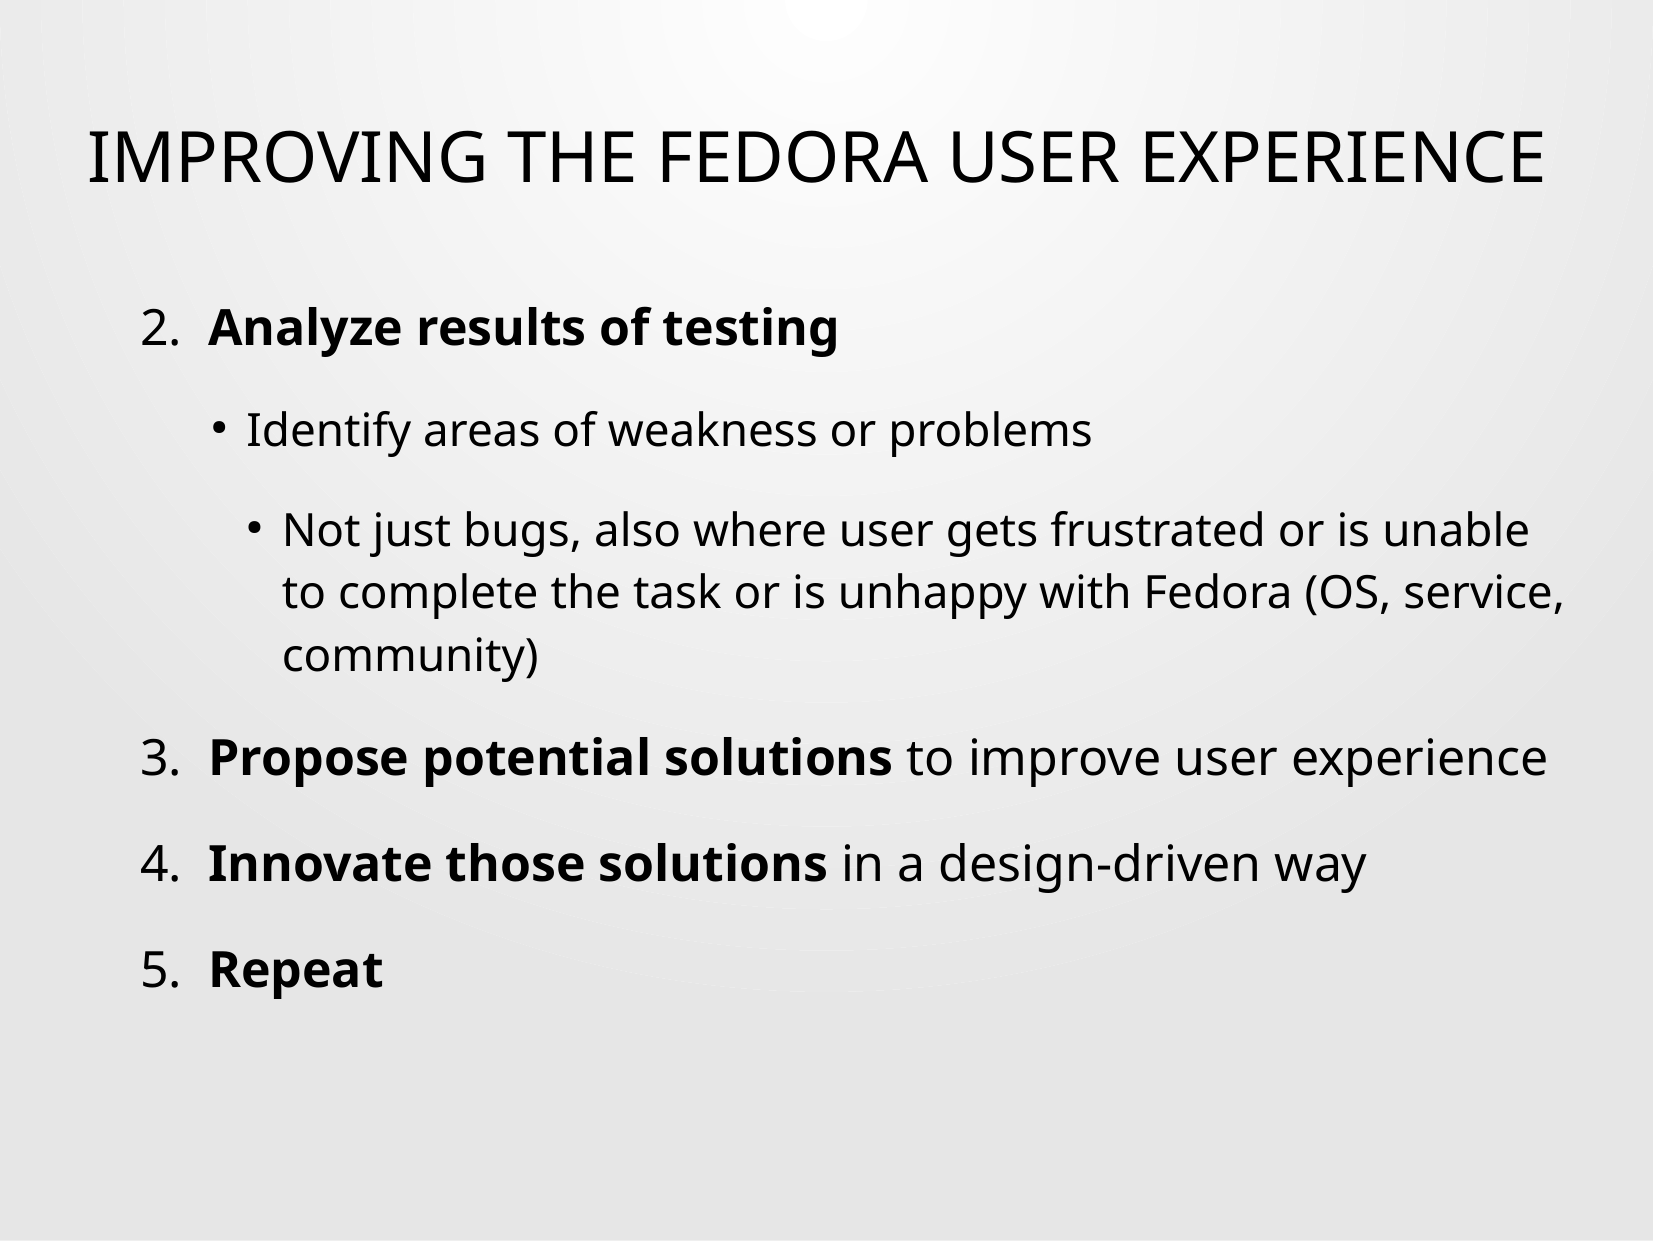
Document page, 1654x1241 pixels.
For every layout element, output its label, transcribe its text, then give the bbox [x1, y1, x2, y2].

text_box IMPROVING THE FEDORA USER EXPERIENCE [72, 99, 1581, 205]
text_box 2. Analyze results of testing Identify areas of weakness or problems Not just bugs, also where user gets frustrated or is unable to complete the task or is unhappy with Fedora (OS, service, community) 3. Propose potential solutions to improve user experience 4. Innovate those solutions in a design-driven way 5. Repeat [90, 284, 1591, 1075]
